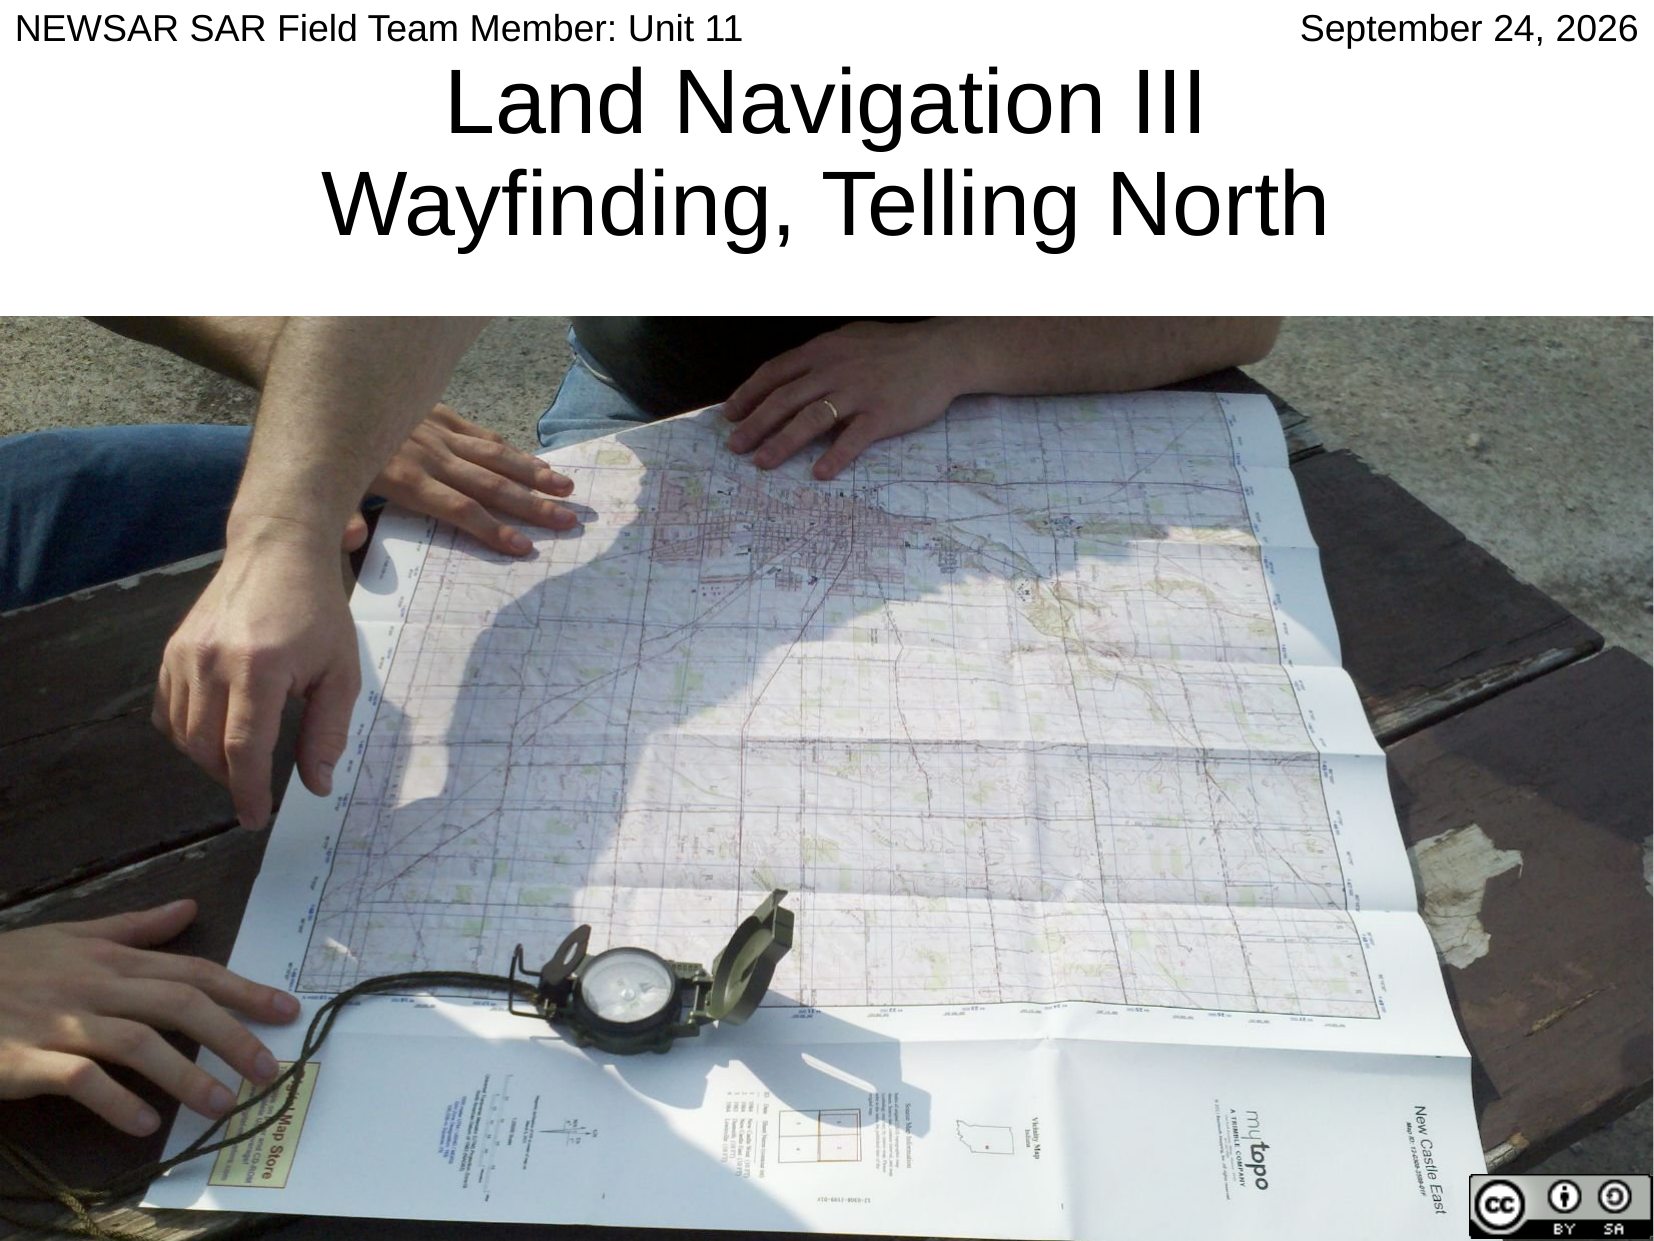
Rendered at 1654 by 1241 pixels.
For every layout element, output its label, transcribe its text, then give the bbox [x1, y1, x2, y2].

text_box February 21, 2020 [1214, 0, 1654, 57]
picture [0, 316, 1654, 1241]
text_box NEWSAR SAR Field Team Member: Unit 11 [0, 0, 933, 57]
title Land Navigation III Wayfinding, Telling North [82, 49, 1571, 257]
